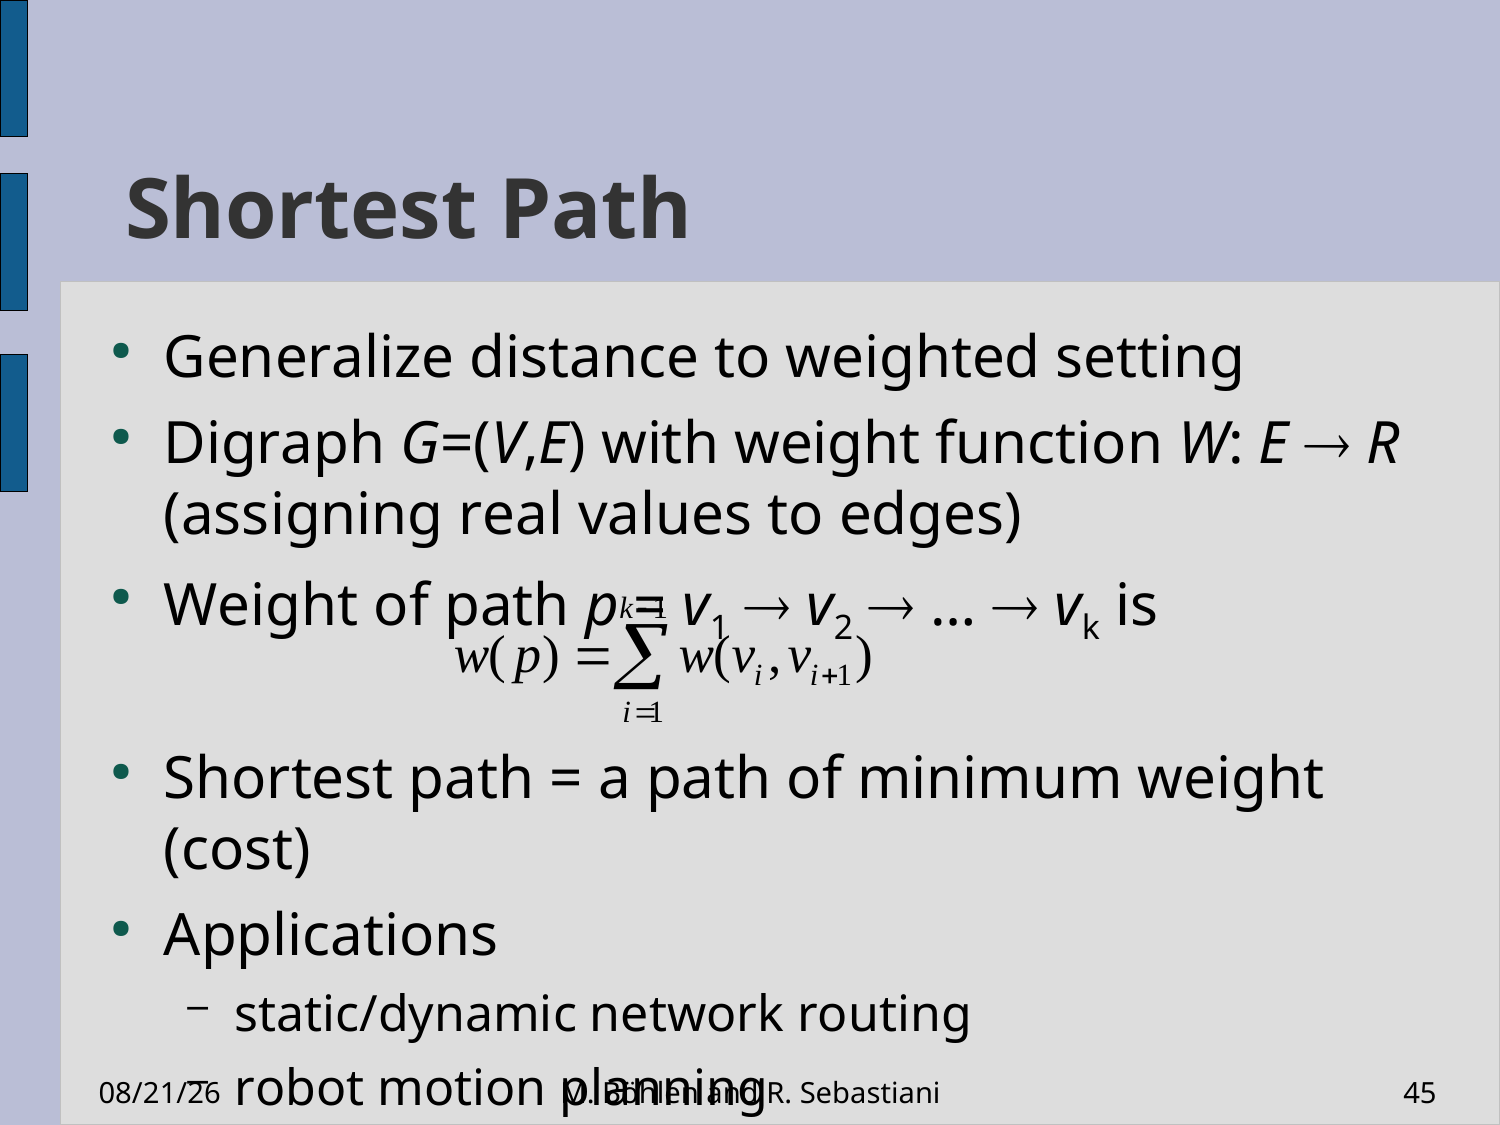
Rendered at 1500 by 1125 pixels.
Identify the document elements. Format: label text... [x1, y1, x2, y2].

title Shortest Path [110, 67, 1392, 271]
list Generalize distance to weighted setting Digraph G=(V,E) with weight function W: E  R (assigning real values to edges) Weight of path p = v1  v2  …  vk is Shortest path = a path of minimum weight (cost) Applications static/dynamic network routing robot motion planning map/route generation in traffic [78, 312, 1449, 1065]
chart [445, 583, 884, 735]
